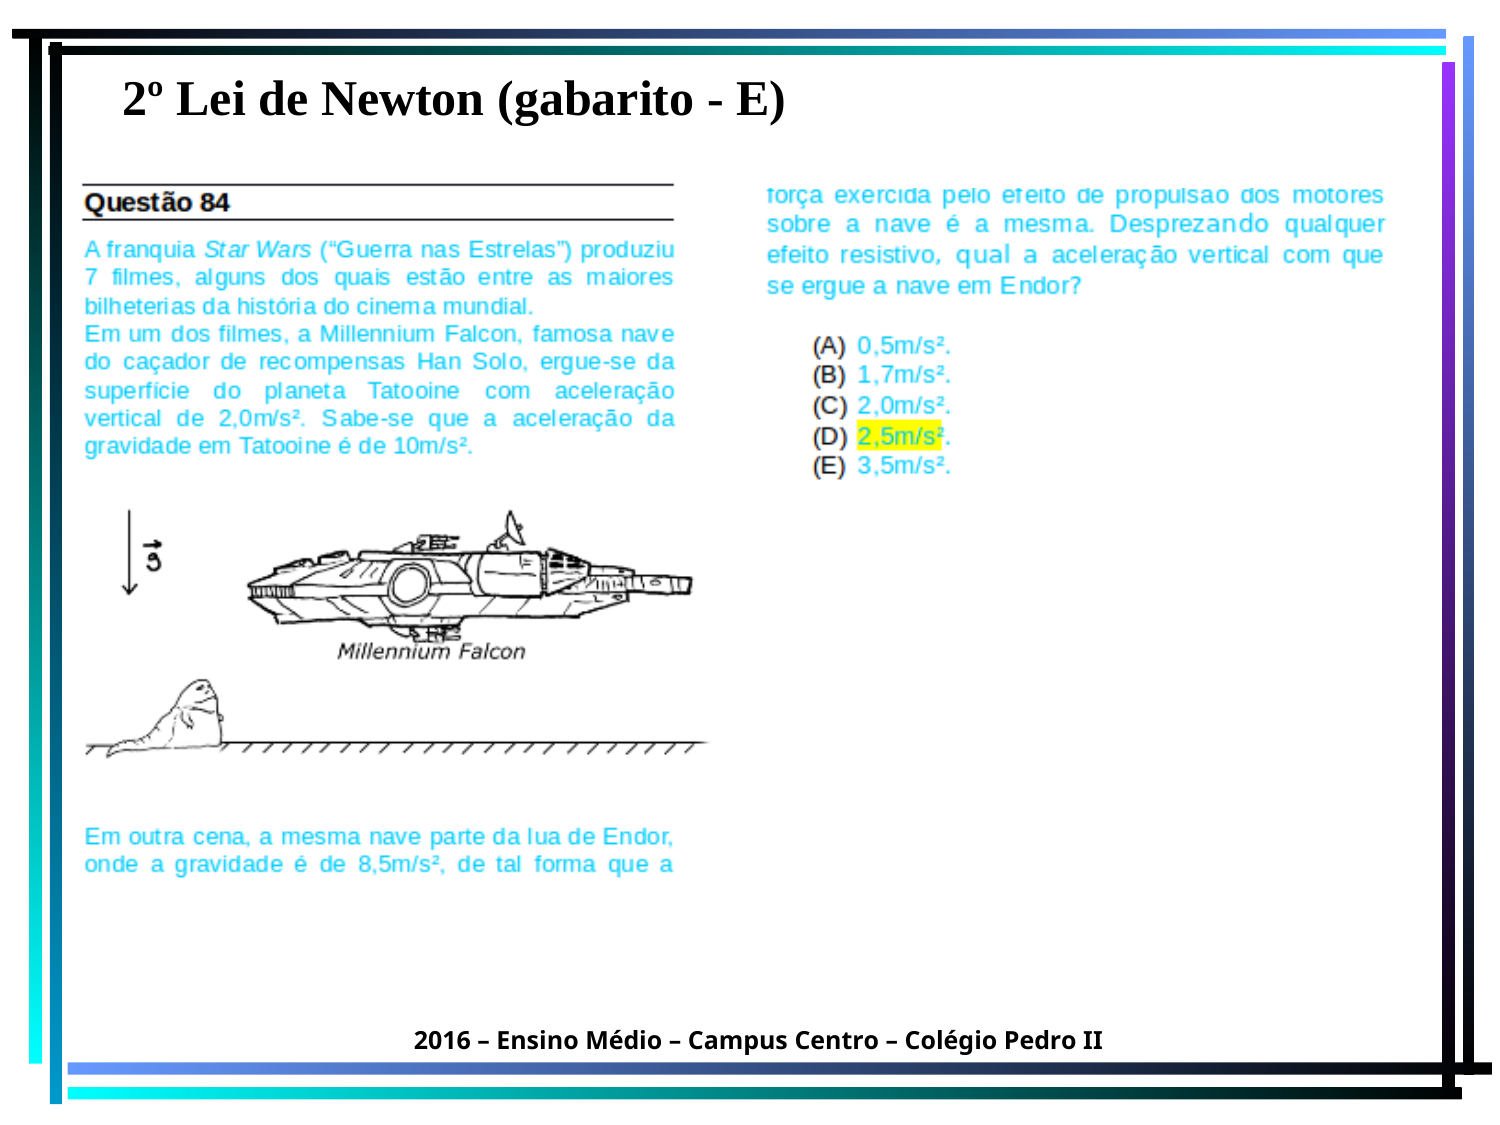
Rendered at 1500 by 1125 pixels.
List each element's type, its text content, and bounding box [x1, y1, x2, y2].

title 2º Lei de Newton (gabarito - E) [94, 59, 815, 142]
text_box 2016 – Ensino Médio – Campus Centro – Colégio Pedro II [399, 1018, 1119, 1064]
picture [0, 0, 1500, 1125]
